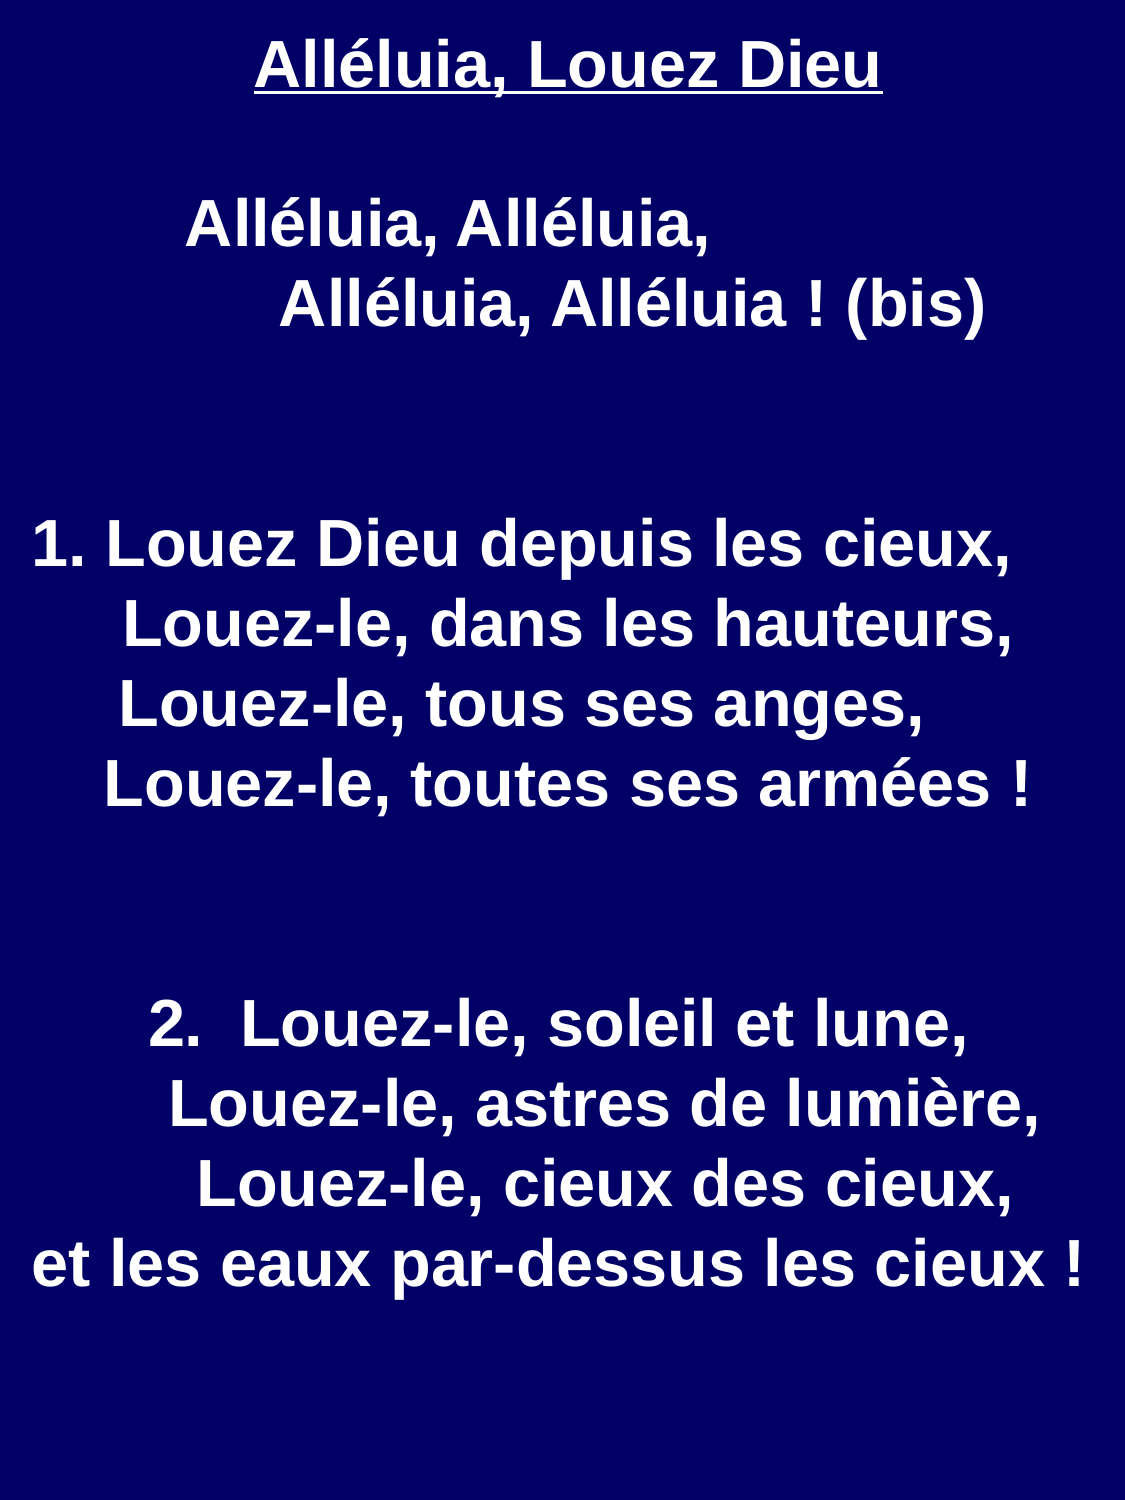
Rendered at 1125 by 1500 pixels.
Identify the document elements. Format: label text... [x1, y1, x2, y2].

text_box Alléluia, Louez Dieu Alléluia, Alléluia, Alléluia, Alléluia ! (bis) 1. Louez Dieu depuis les cieux, Louez-le, dans les hauteurs, Louez-le, tous ses anges, Louez-le, toutes ses armées ! 2. Louez-le, soleil et lune, Louez-le, astres de lumière, Louez-le, cieux des cieux, et les eaux par-dessus les cieux ! 3. Qu'ils louent le Nom du Seigneur, Sur son ordre ils furent créés, Sublime est son Nom, lui seul, Sa majesté par-dessus terre et ciel ! 4. Il soutient la vigueur de son peuple, Fierté pour tous ses amis, Pour les enfants d'Israël, Le peuple de ses proches. 5. Gloire au Père tout-puissant, A son Fils Jésus le Seigneur, A l'Esprit qui habite en nos cœurs, Pour les siècles des siècles, Amen !Alléluia, Alléluia, Alléluia, Alléluia ! (bis) 1. Louez Dieu depuis les cieux, Louez-le, dans les hauteurs, Louez-le, tous ses anges, Louez-le, toutes ses armées ! 2. Louez-le, soleil et lune, Louez-le, astres de lumière, Louez-le, cieux des cieux, et les eaux par-dessus les cieux ! 3. Qu'ils louent le Nom du Seigneur, Sur son ordre ils furent créés, Sublime est son Nom, lui seul, Sa majesté par-dessus terre et ciel ! 4. Il soutient la vigueur de son peuple, Fierté pour tous ses amis, Pour les enfants d'Israël, Le peuple de ses proches. 5. Gloire au Père tout-puissant, A son Fils Jésus le Seigneur, A l'Esprit qui habite en nos cœurs, Pour les siècles des siècles, Amen ! [11, 12, 1125, 1382]
